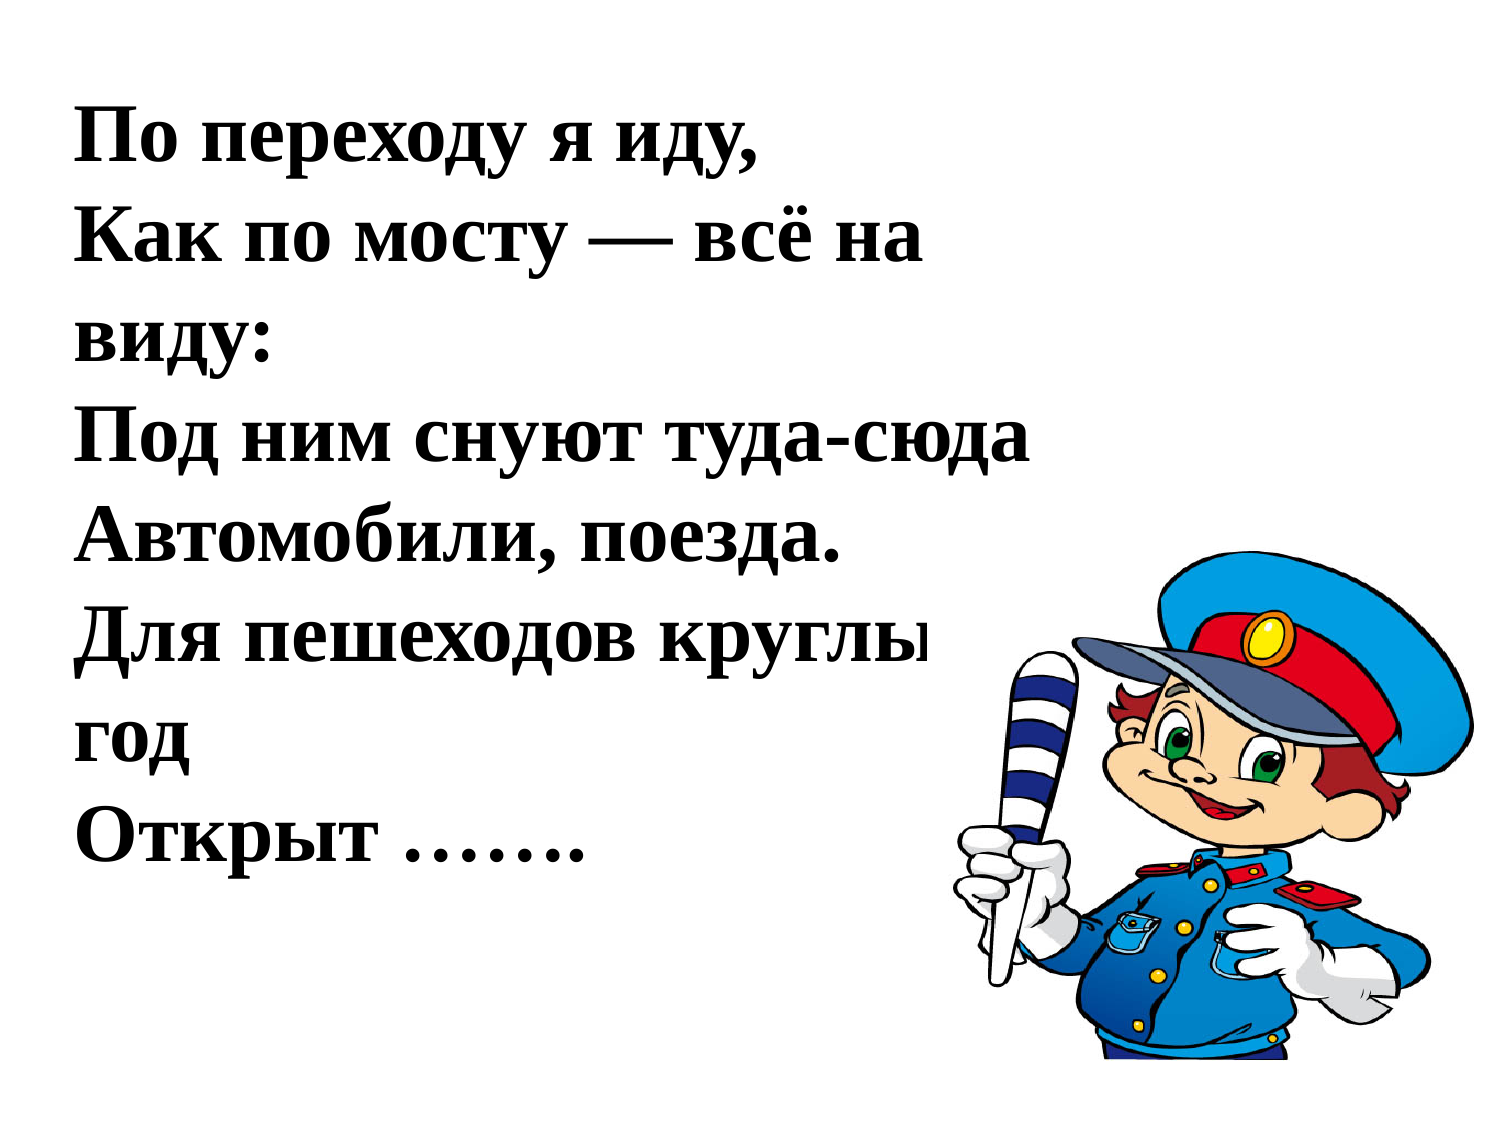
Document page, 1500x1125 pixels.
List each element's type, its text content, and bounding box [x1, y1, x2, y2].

text_box По переходу я иду, Как по мосту — всё на виду: Под ним снуют туда-сюда Автомобили, поезда. Для пешеходов круглый год Открыт ……. [59, 70, 1113, 885]
picture [927, 527, 1500, 1079]
